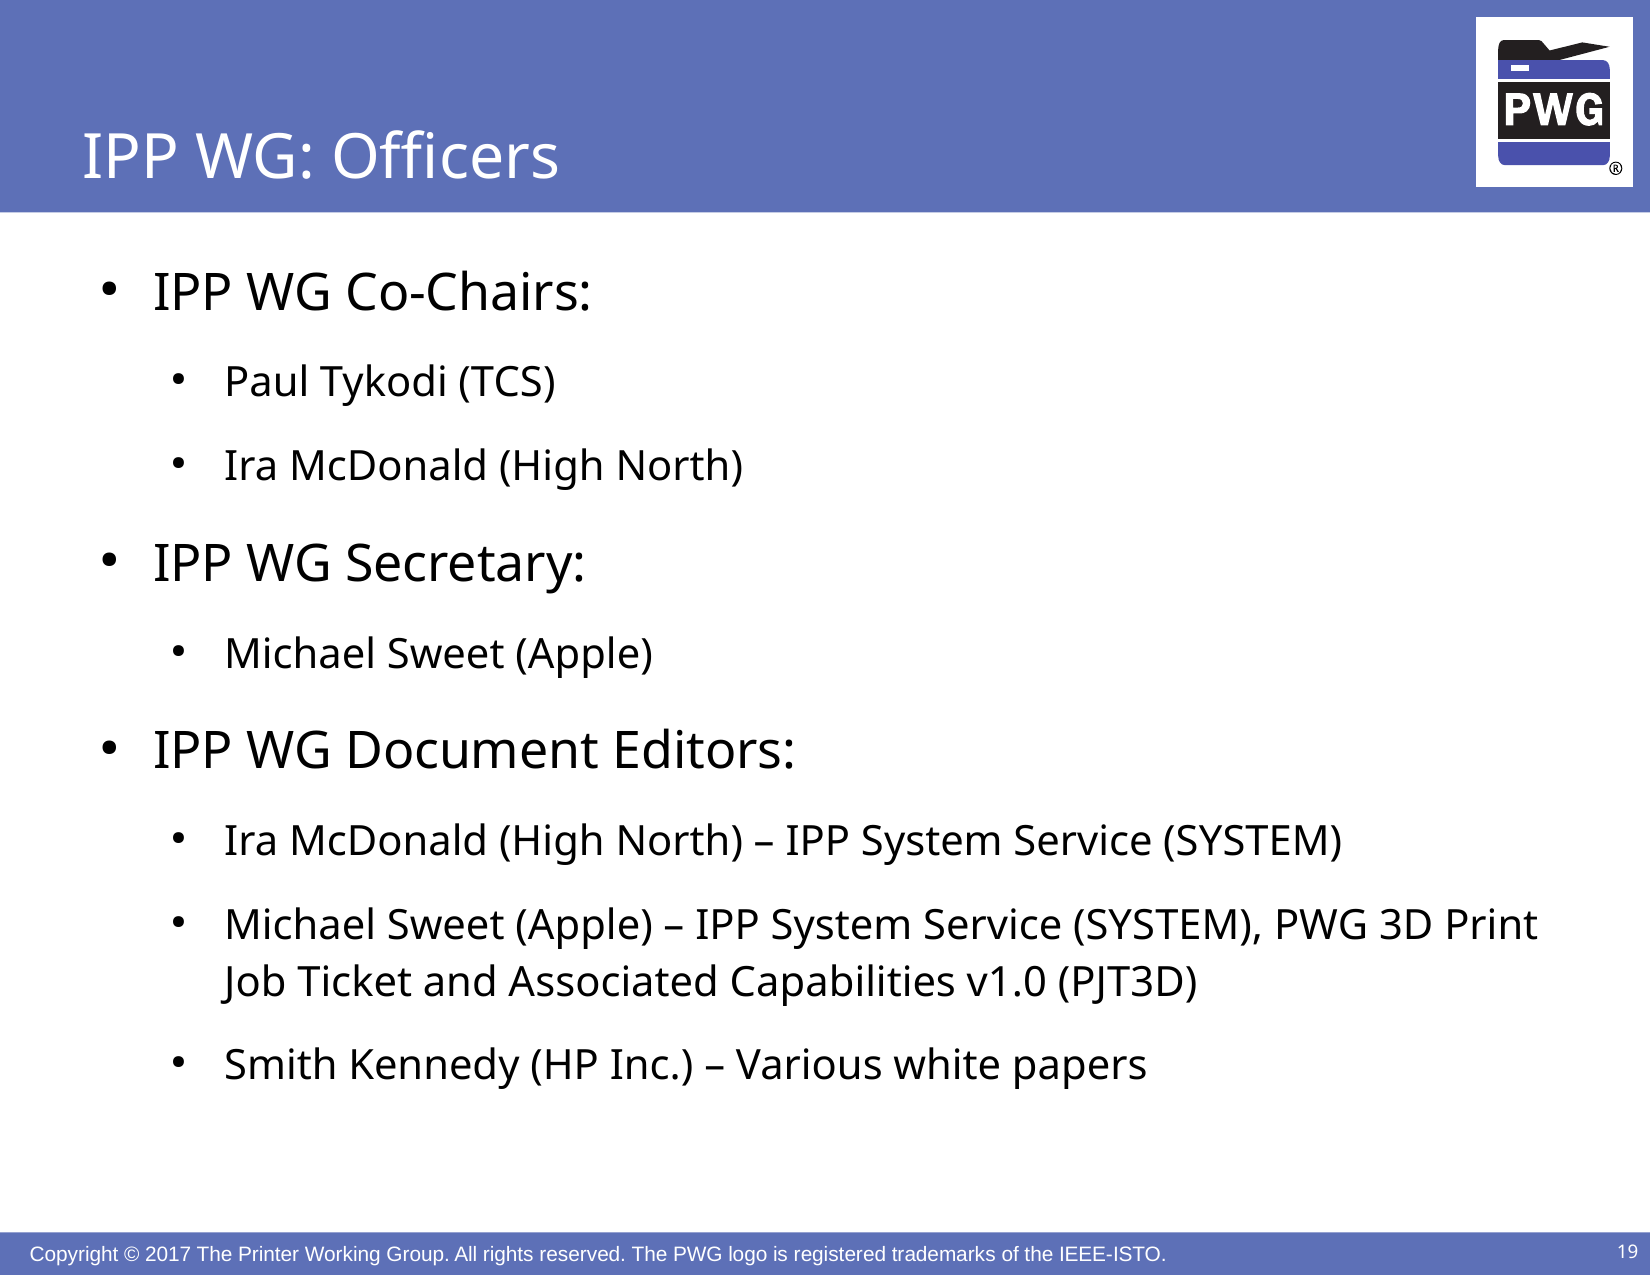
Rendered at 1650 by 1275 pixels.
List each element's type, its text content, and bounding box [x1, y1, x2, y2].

title IPP WG: Officers [82, 8, 1449, 198]
list IPP WG Co-Chairs: Paul Tykodi (TCS) Ira McDonald (High North) IPP WG Secretary: Michael Sweet (Apple) IPP WG Document Editors: Ira McDonald (High North) – IPP System Service (SYSTEM) Michael Sweet (Apple) – IPP System Service (SYSTEM), PWG 3D Print Job Ticket and Associated Capabilities v1.0 (PJT3D) Smith Kennedy (HP Inc.) – Various white papers [82, 254, 1568, 1201]
